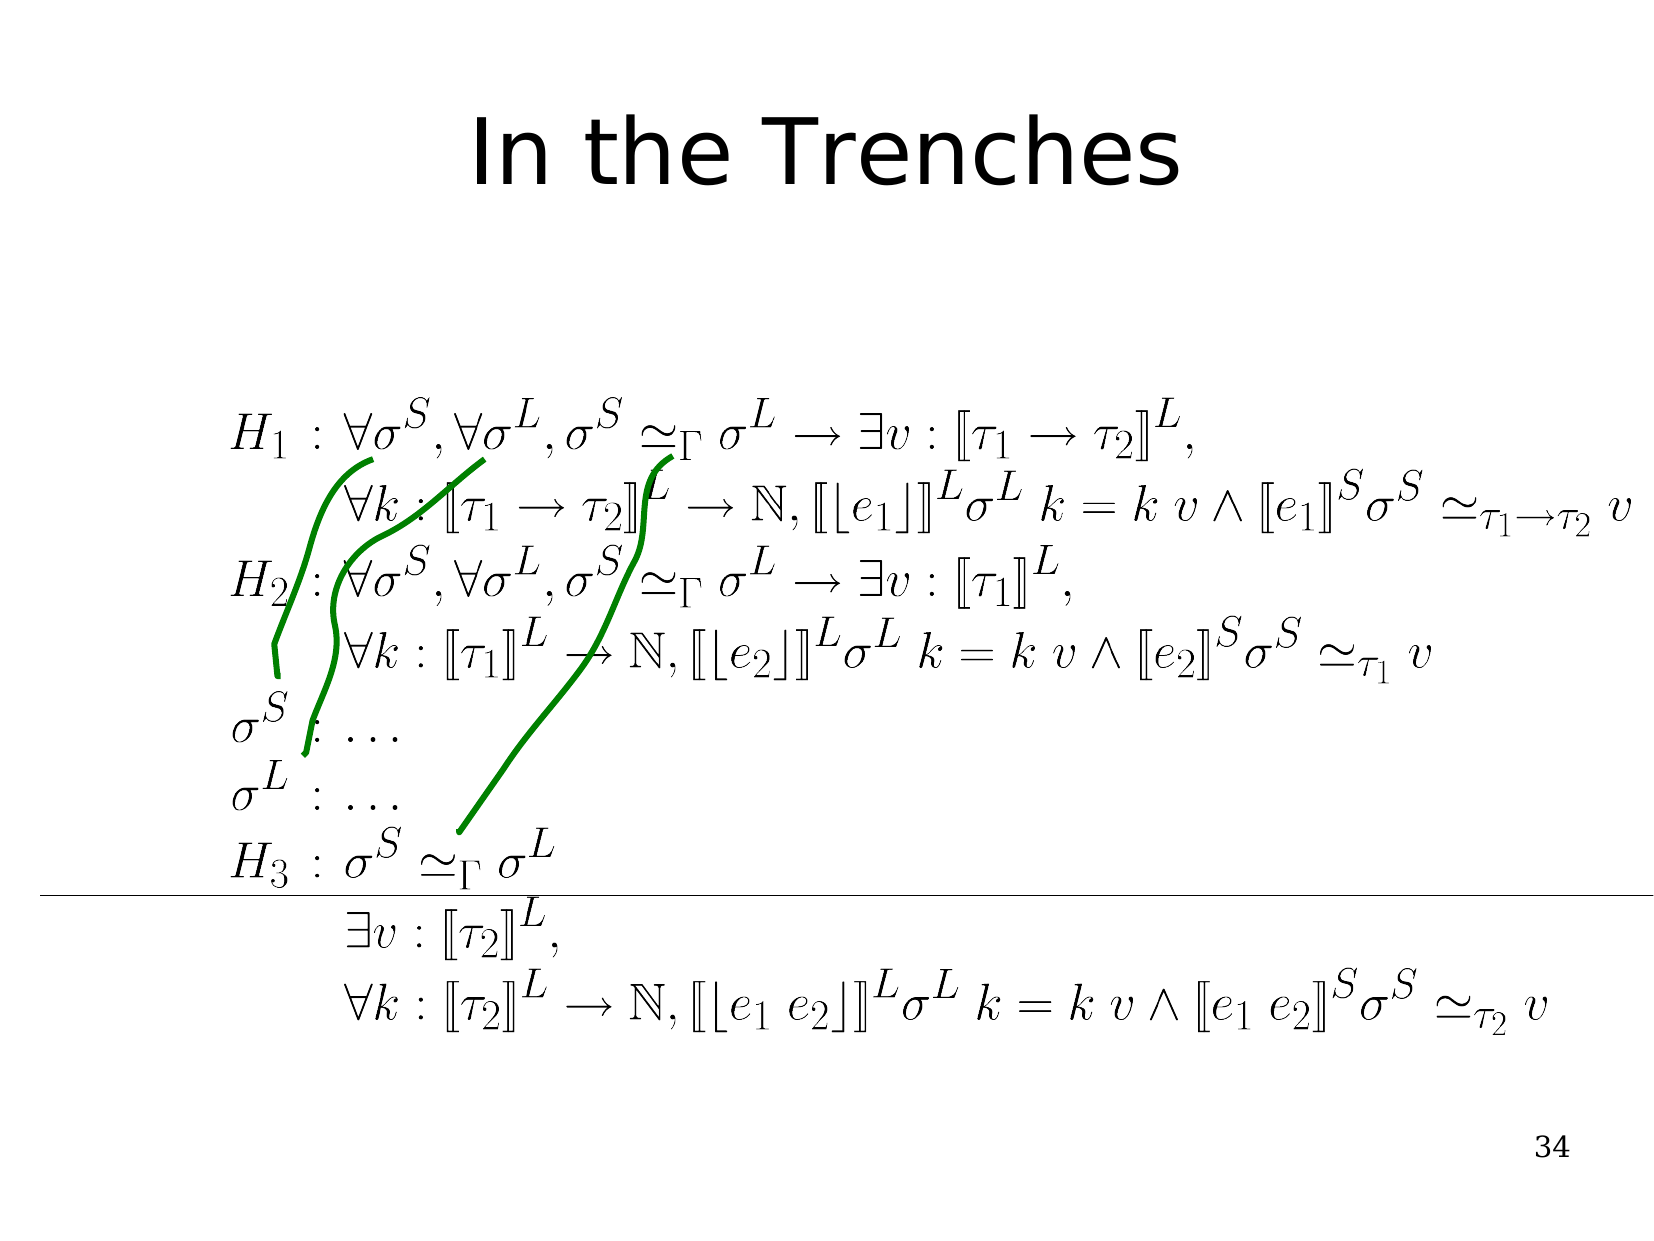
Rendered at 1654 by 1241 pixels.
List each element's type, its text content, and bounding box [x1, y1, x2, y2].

title In the Trenches [82, 56, 1571, 250]
picture [40, 397, 1654, 1035]
